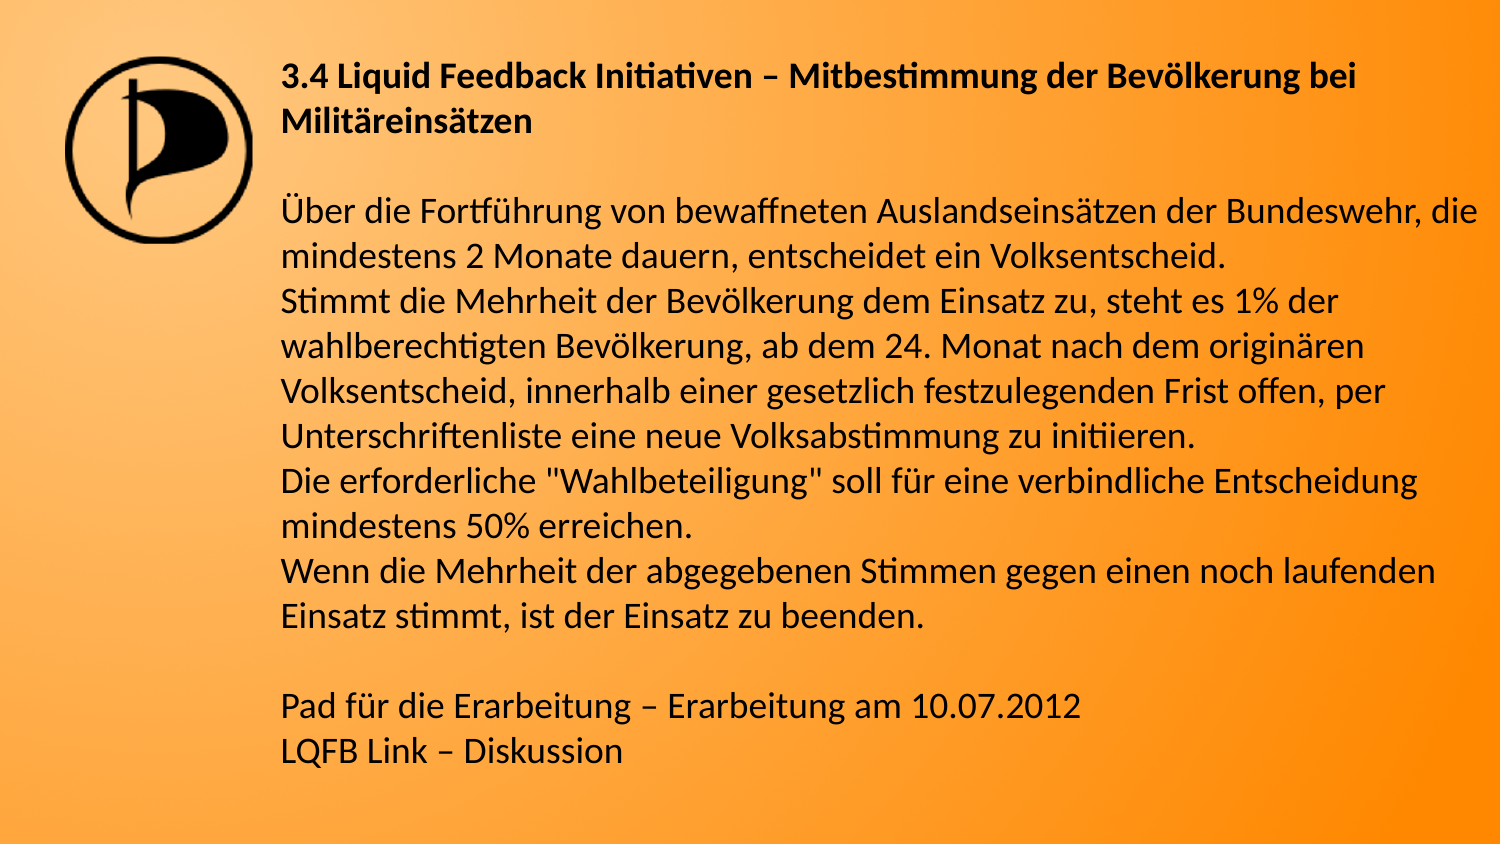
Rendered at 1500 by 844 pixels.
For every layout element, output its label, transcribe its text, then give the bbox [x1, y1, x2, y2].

picture [0, 0, 1500, 844]
text_box 3.4 Liquid Feedback Initiativen – Mitbestimmung der Bevölkerung bei Militäreinsätzen Über die Fortführung von bewaffneten Auslandseinsätzen der Bundeswehr, die mindestens 2 Monate dauern, entscheidet ein Volksentscheid. Stimmt die Mehrheit der Bevölkerung dem Einsatz zu, steht es 1% der wahlberechtigten Bevölkerung, ab dem 24. Monat nach dem originären Volksentscheid, innerhalb einer gesetzlich festzulegenden Frist offen, per Unterschriftenliste eine neue Volksabstimmung zu initiieren. Die erforderliche "Wahlbeteiligung" soll für eine verbindliche Entscheidung mindestens 50% erreichen. Wenn die Mehrheit der abgegebenen Stimmen gegen einen noch laufenden Einsatz stimmt, ist der Einsatz zu beenden. Pad für die Erarbeitung – Erarbeitung am 10.07.2012 LQFB Link – Diskussion [265, 43, 1500, 844]
